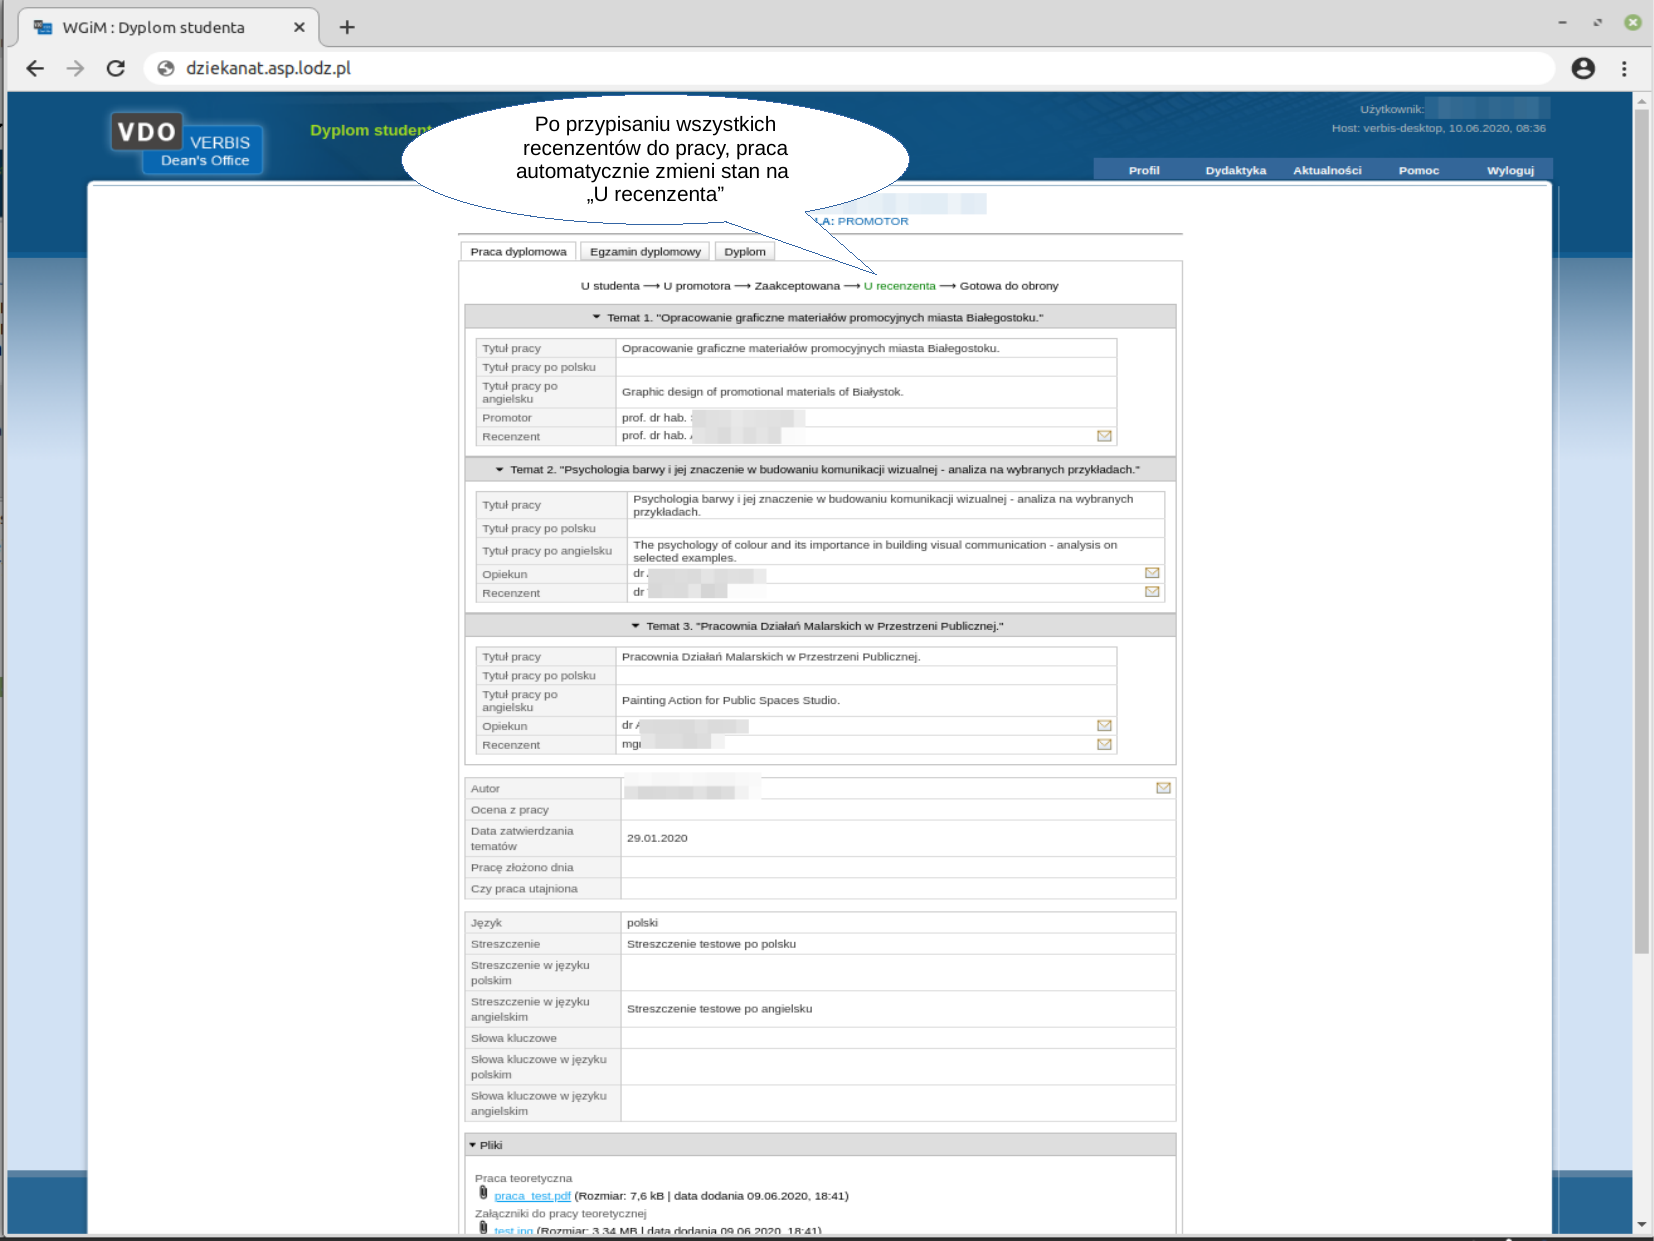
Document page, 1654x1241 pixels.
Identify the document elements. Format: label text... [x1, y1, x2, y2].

picture [0, 0, 1654, 1241]
text_box Po przypisaniu wszystkich recenzentów do pracy, praca automatycznie zmieni stan na „U recenzenta” [401, 94, 910, 275]
